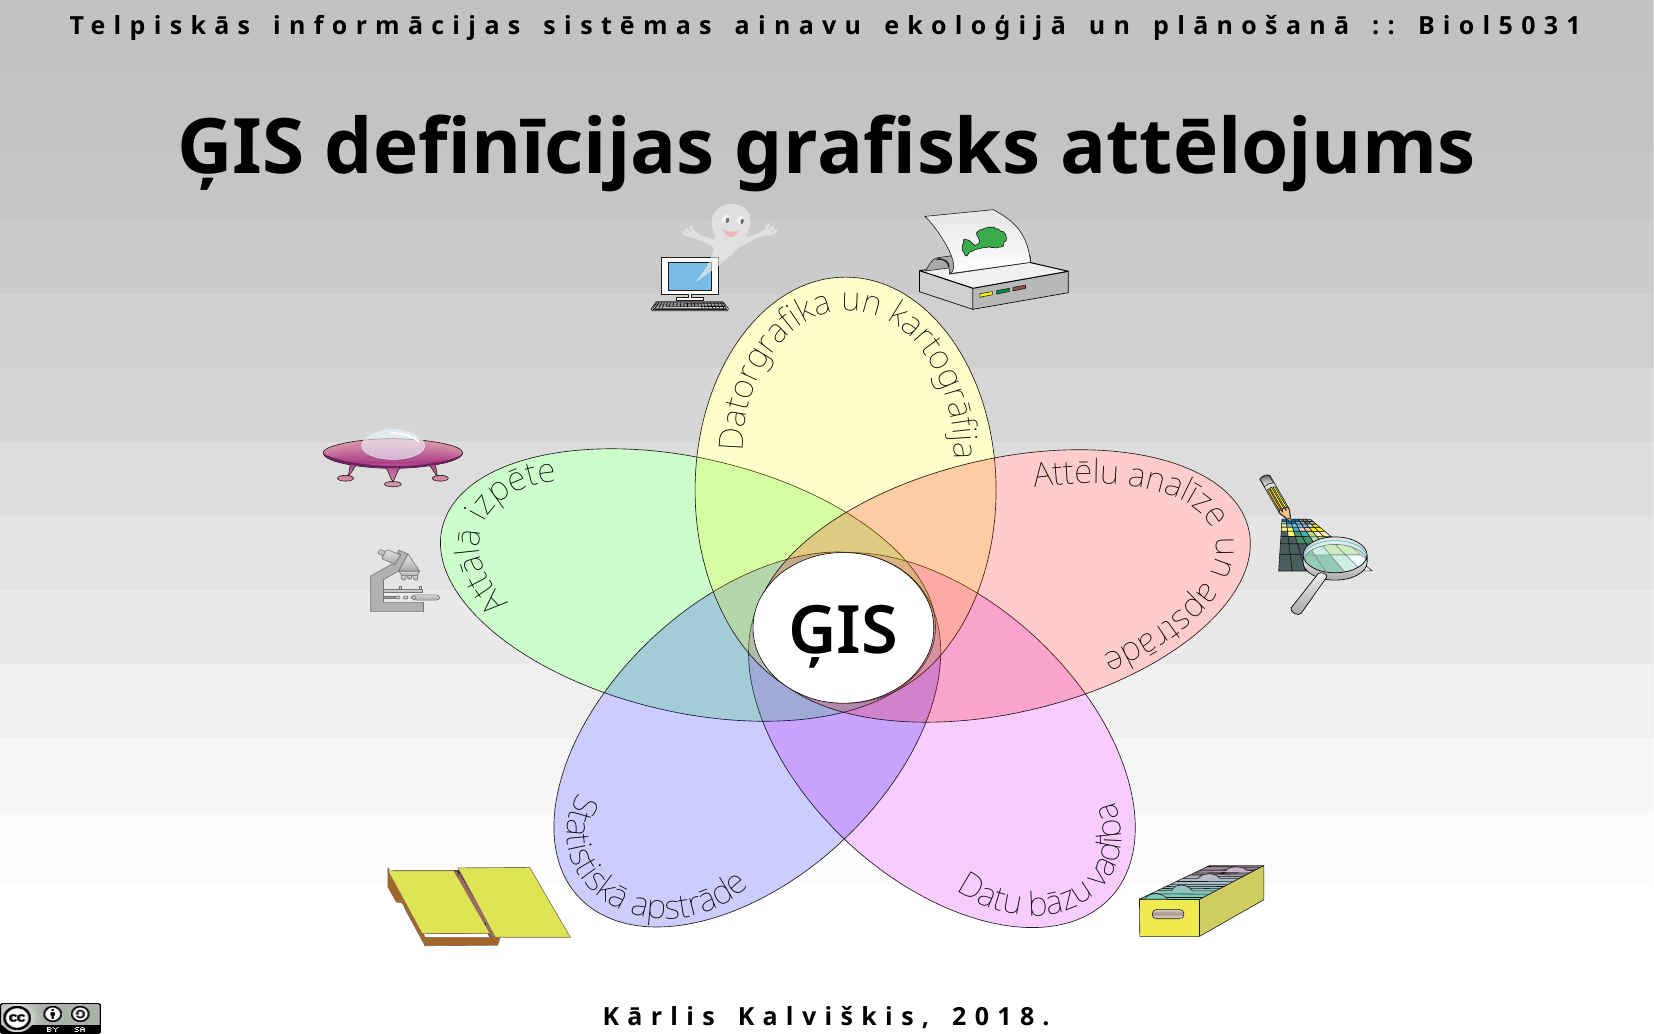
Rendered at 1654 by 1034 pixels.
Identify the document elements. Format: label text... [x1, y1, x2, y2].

text_box ĢIS [776, 583, 911, 673]
text_box [651, 247, 739, 311]
text_box [322, 428, 463, 487]
text_box [1139, 865, 1264, 937]
text_box [1158, 884, 1175, 890]
picture [0, 0, 1654, 1034]
text_box [387, 867, 571, 946]
text_box [411, 594, 440, 601]
text_box [440, 277, 1251, 928]
title ĢIS definīcijas grafisks attēlojums [29, 41, 1625, 247]
text_box [919, 247, 1069, 310]
text_box [370, 549, 424, 612]
text_box [1259, 474, 1373, 615]
